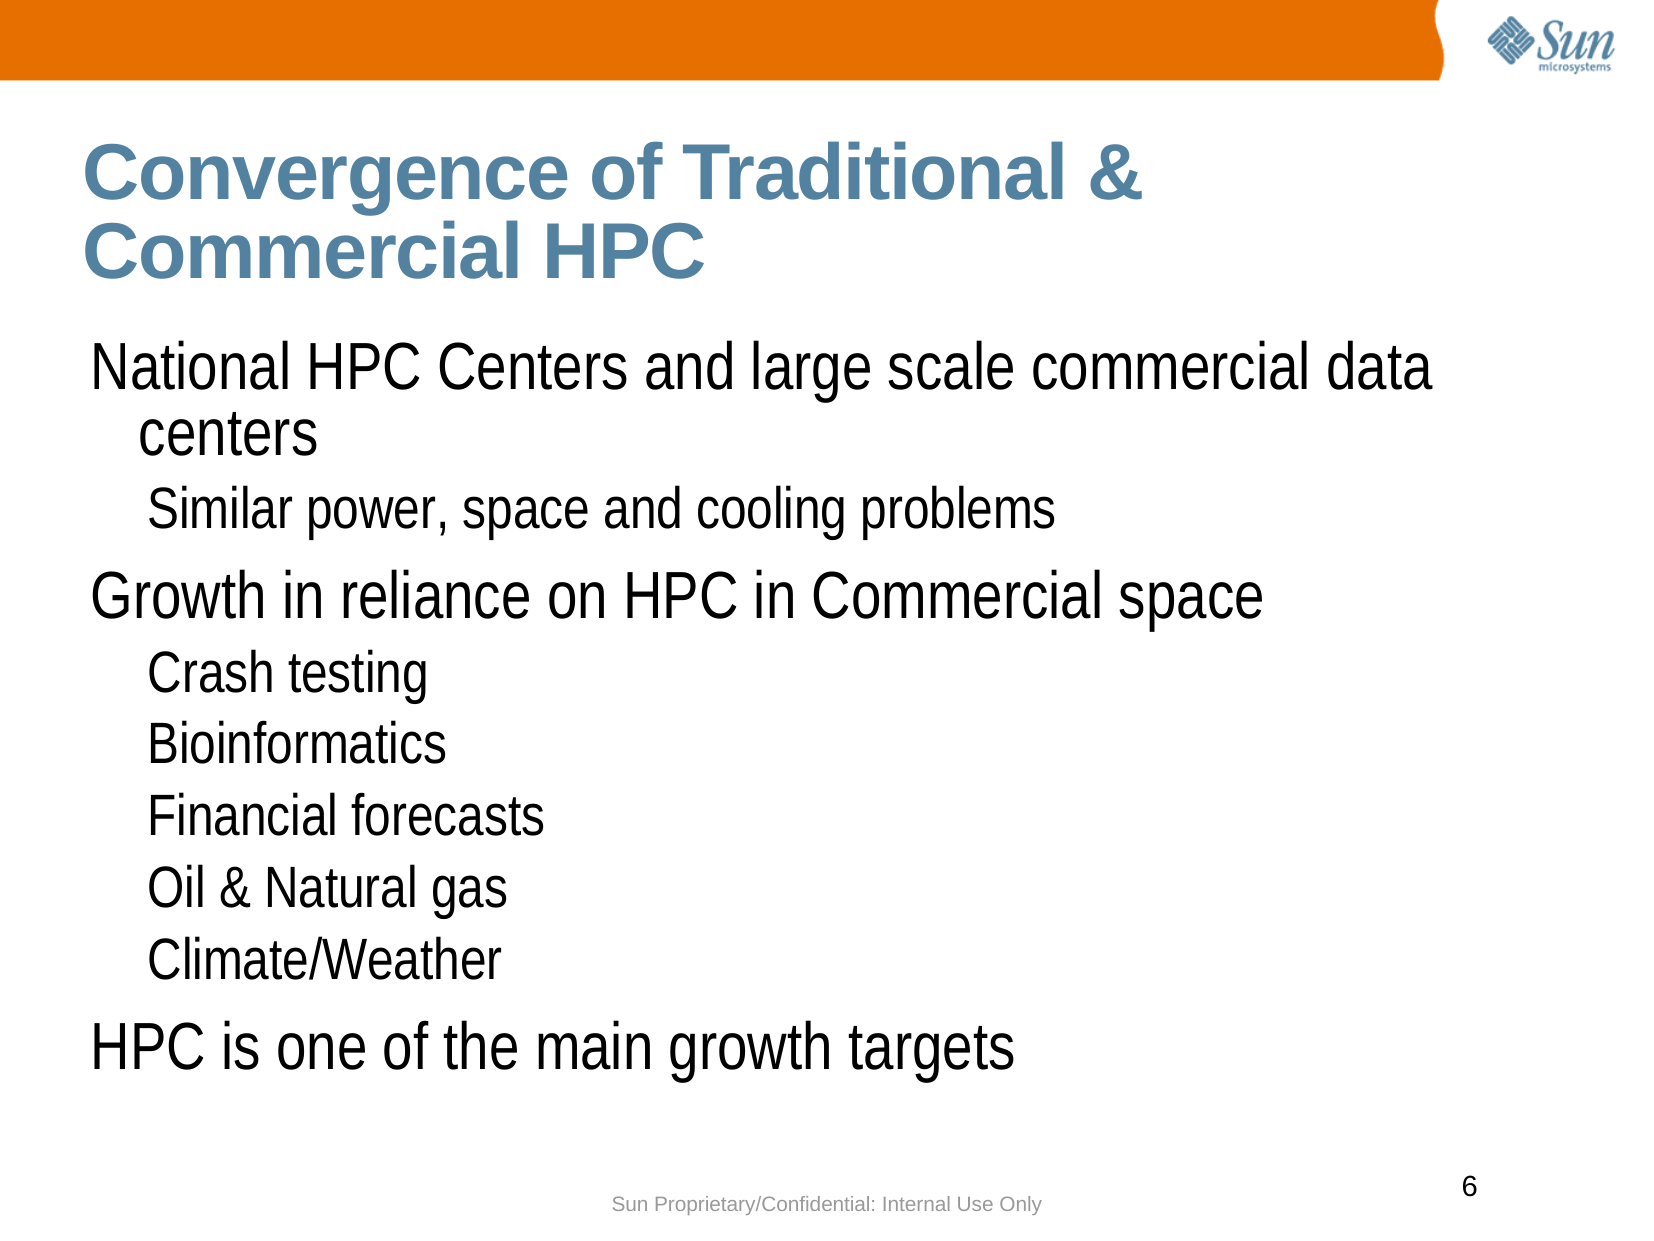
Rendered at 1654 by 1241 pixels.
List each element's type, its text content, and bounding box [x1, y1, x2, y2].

list National HPC Centers and large scale commercial data centers Similar power, space and cooling problems Growth in reliance on HPC in Commercial space Crash testing Bioinformatics Financial forecasts Oil & Natural gas Climate/Weather HPC is one of the main growth targets [71, 337, 1545, 1088]
picture [0, 0, 1654, 83]
title Convergence of Traditional & Commercial HPC [82, 135, 1585, 338]
